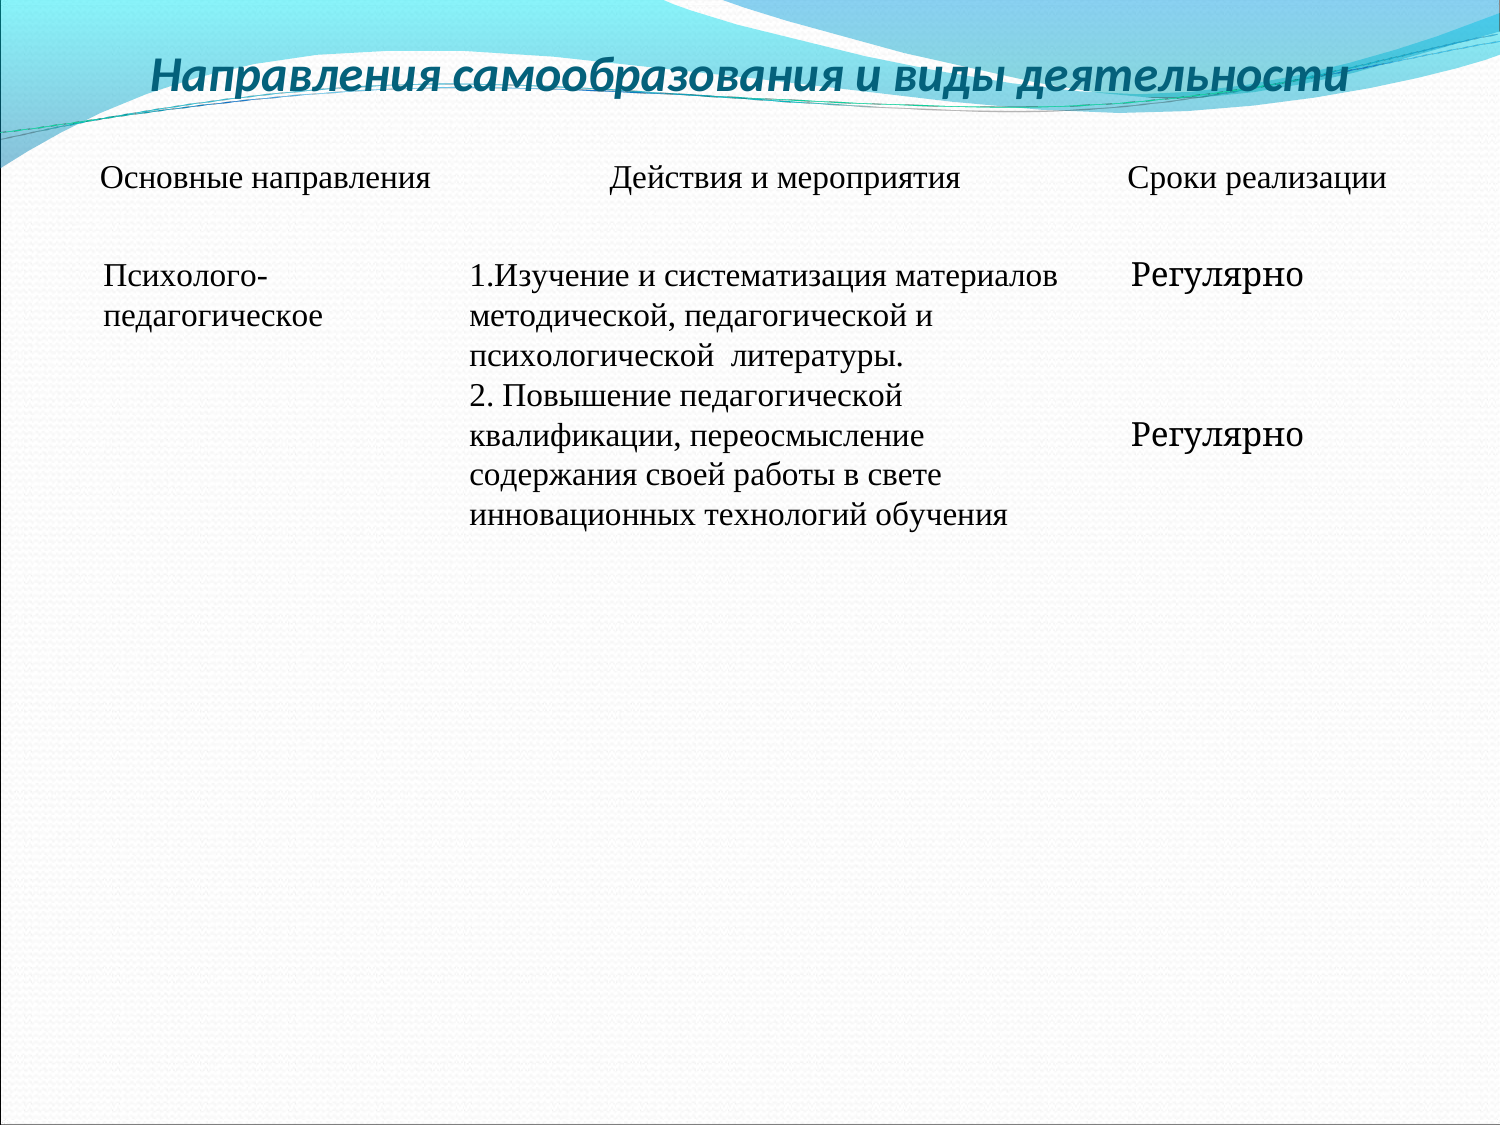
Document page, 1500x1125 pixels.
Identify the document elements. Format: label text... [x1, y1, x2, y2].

table_header Сроки реализации [1116, 149, 1439, 245]
table_cell Регулярно Регулярно [1116, 245, 1439, 540]
title Направления самообразования и виды деятельности [75, 0, 1426, 161]
table_cell 1.Изучение и систематизация материалов методической, педагогической и психологической литературы. 2. Повышение педагогической квалификации, переосмысление содержания своей работы в свете инновационных технологий обучения [455, 245, 1116, 540]
table_cell Психолого-педагогическое [89, 245, 455, 540]
picture [0, 0, 1500, 1125]
table_header Основные направления [89, 149, 455, 245]
table_header Действия и мероприятия [455, 149, 1116, 245]
